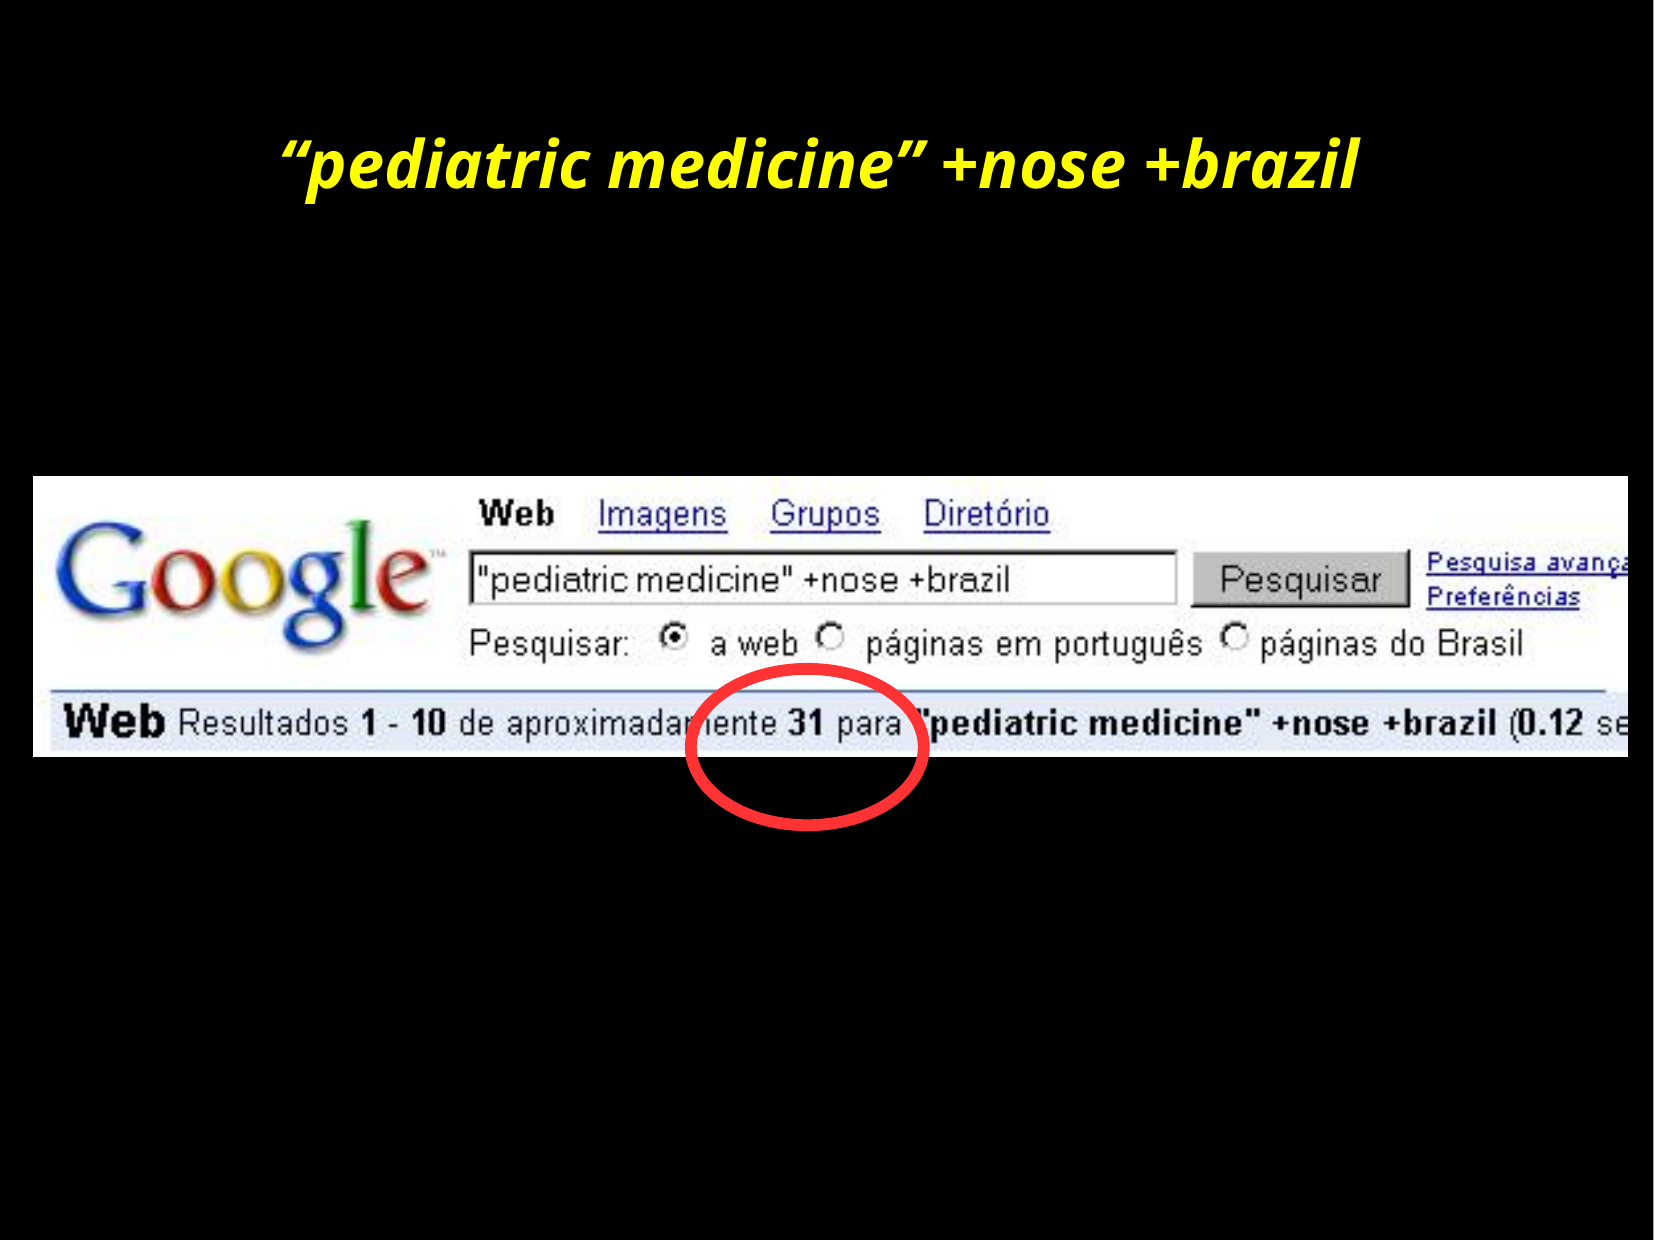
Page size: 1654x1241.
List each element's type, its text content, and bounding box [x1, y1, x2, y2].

picture [33, 476, 1628, 757]
picture [697, 675, 917, 757]
title “pediatric medicine” +nose +brazil [113, 59, 1526, 267]
